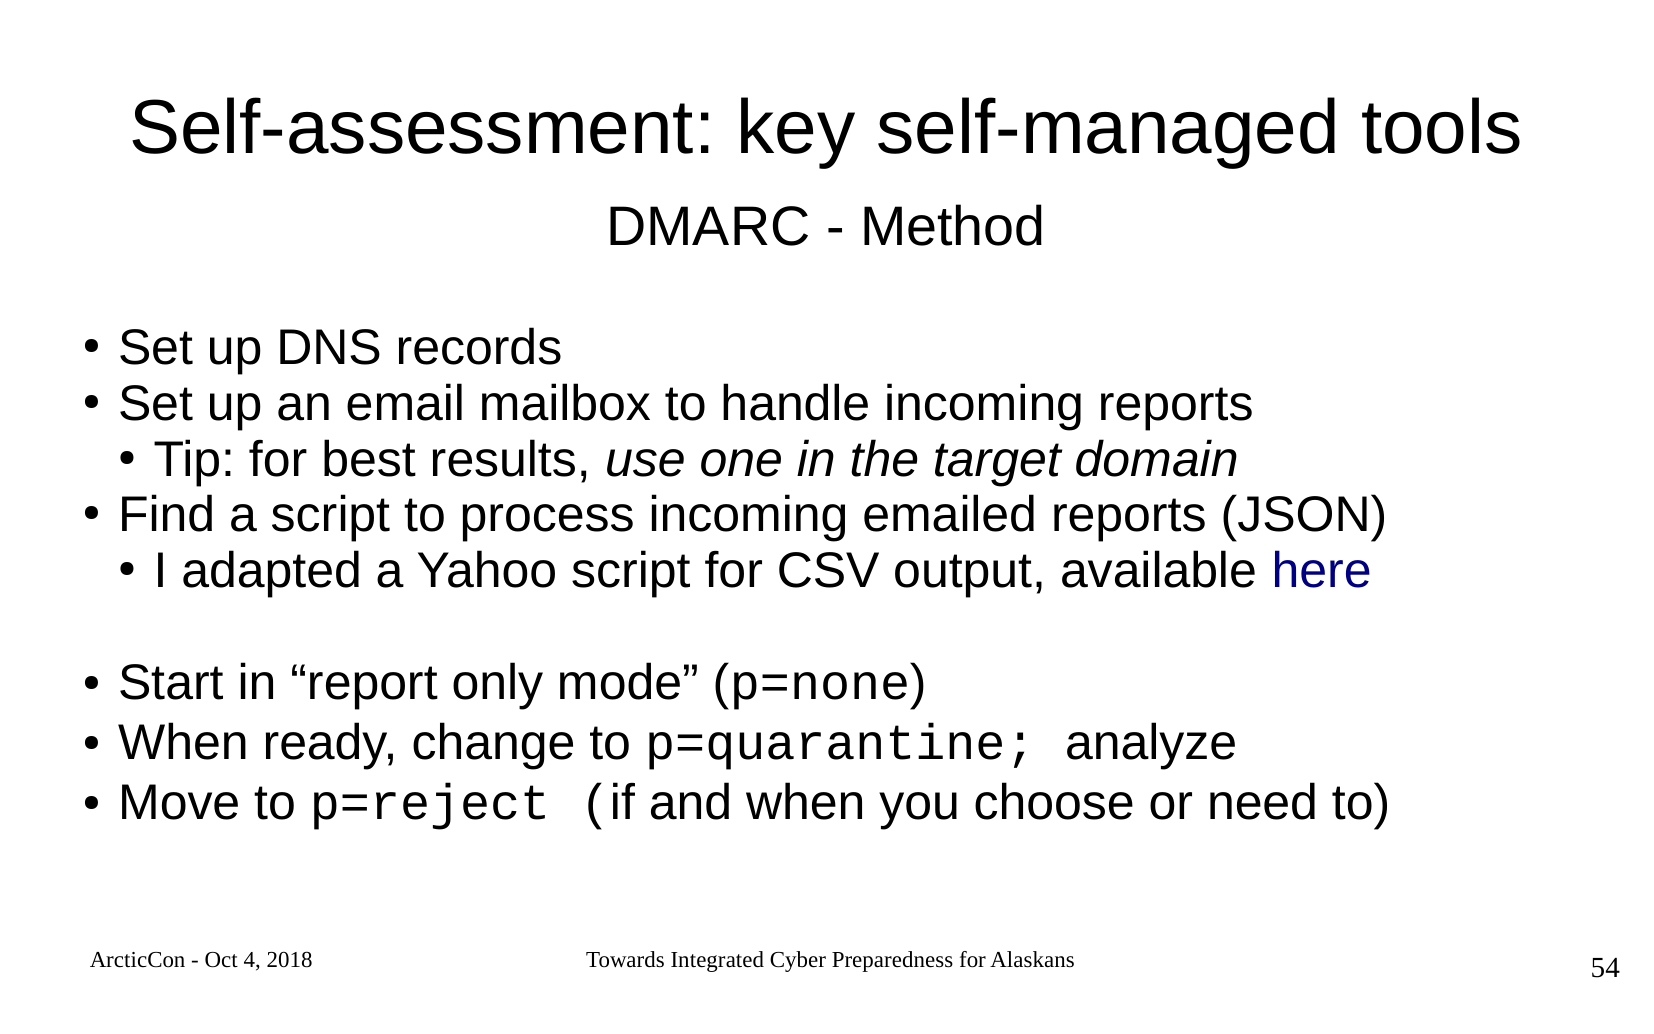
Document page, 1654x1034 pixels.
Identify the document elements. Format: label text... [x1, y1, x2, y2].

text_box <number> [1560, 951, 1621, 1023]
title Self-assessment: key self-managed tools [82, 41, 1571, 195]
subtitle DMARC - Method Set up DNS records Set up an email mailbox to handle incoming reports Tip: for best results, use one in the target domain Find a script to process incoming emailed reports (JSON) I adapted a Yahoo script for CSV output, available here Start in “report only mode” (p=none) When ready, change to p=quarantine; analyze Move to p=reject (if and when you choose or need to) [82, 195, 1571, 1005]
